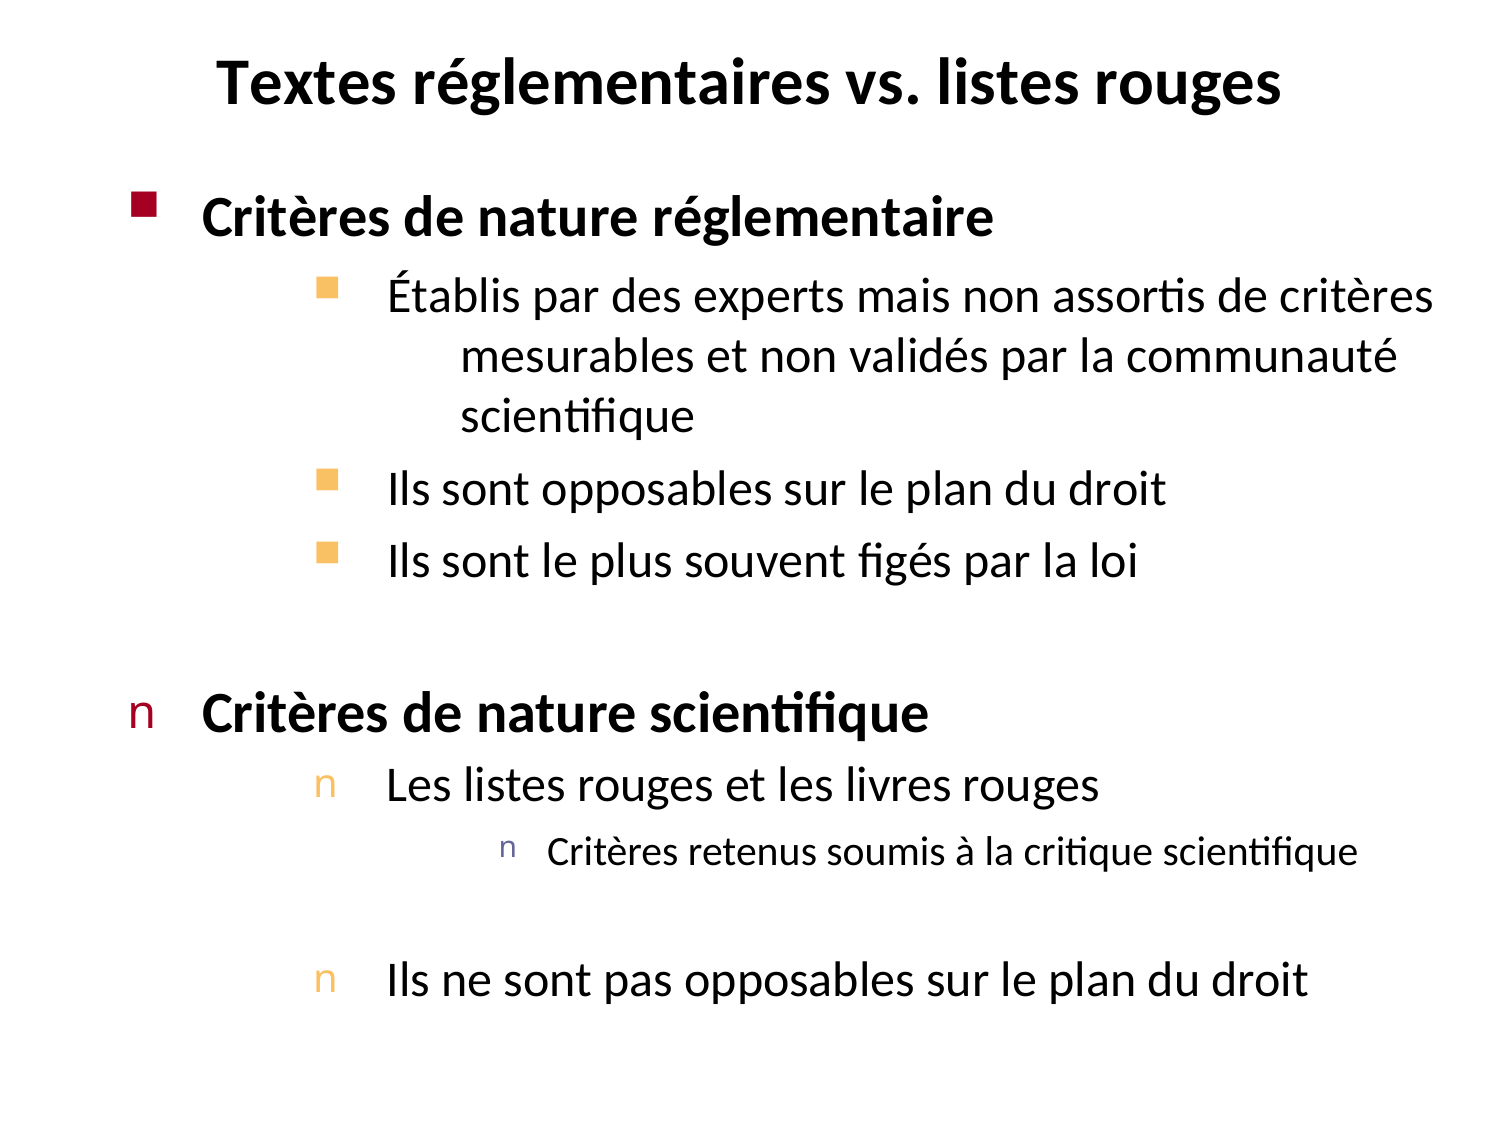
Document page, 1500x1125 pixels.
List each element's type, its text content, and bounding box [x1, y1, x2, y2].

list Critères de nature réglementaire Établis par des experts mais non assortis de critères mesurables et non validés par la communauté scientifique Ils sont opposables sur le plan du droit Ils sont le plus souvent figés par la loi [112, 162, 1450, 626]
title Textes réglementaires vs. listes rouges [0, 0, 1500, 126]
text_box Critères de nature scientifique Les listes rouges et les livres rouges Critères retenus soumis à la critique scientifique Ils ne sont pas opposables sur le plan du droit [113, 675, 1400, 1088]
